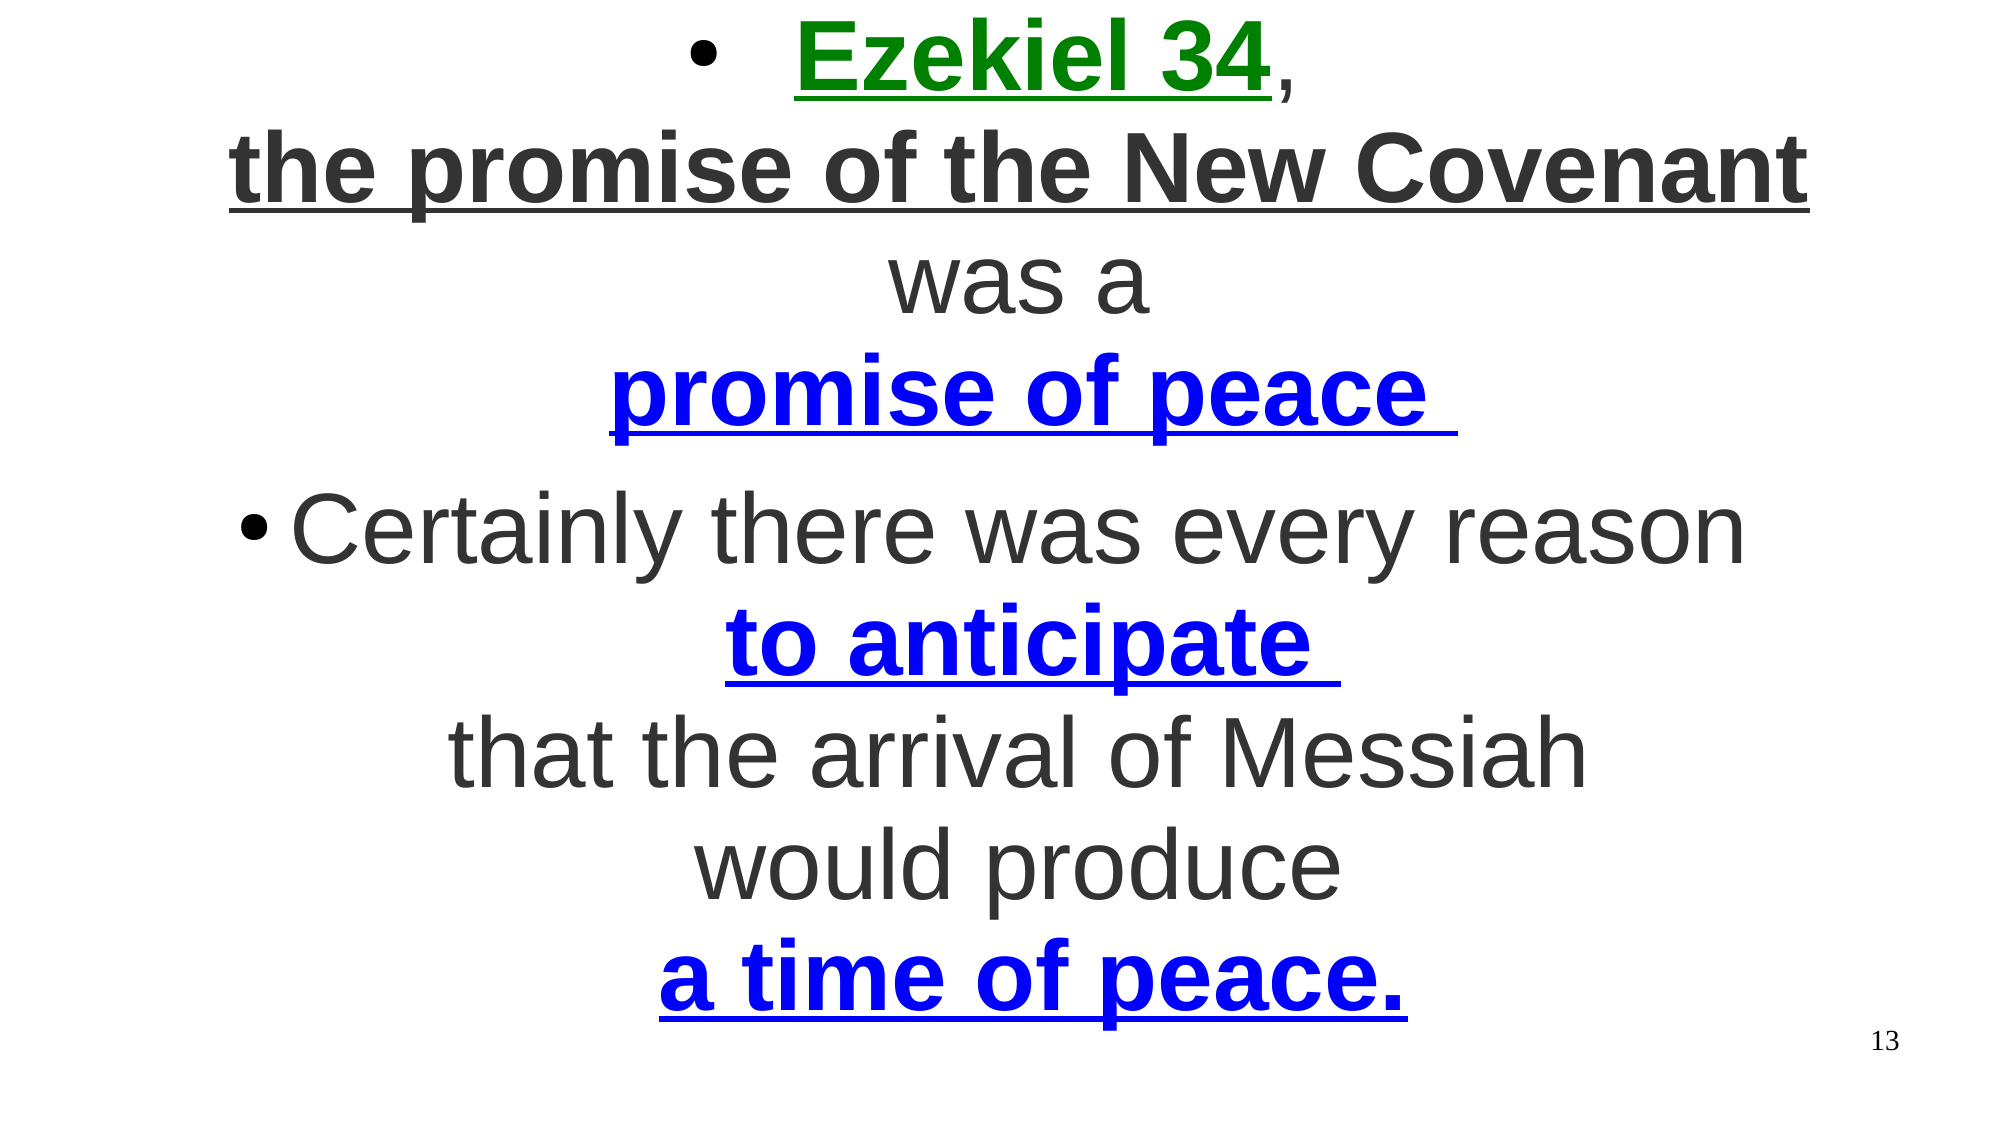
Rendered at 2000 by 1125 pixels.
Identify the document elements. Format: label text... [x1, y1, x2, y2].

list Ezekiel 34, the promise of the New Covenant was a promise of peace Certainly there was every reason to anticipate that the arrival of Messiah would produce a time of peace. [0, 0, 1996, 1123]
